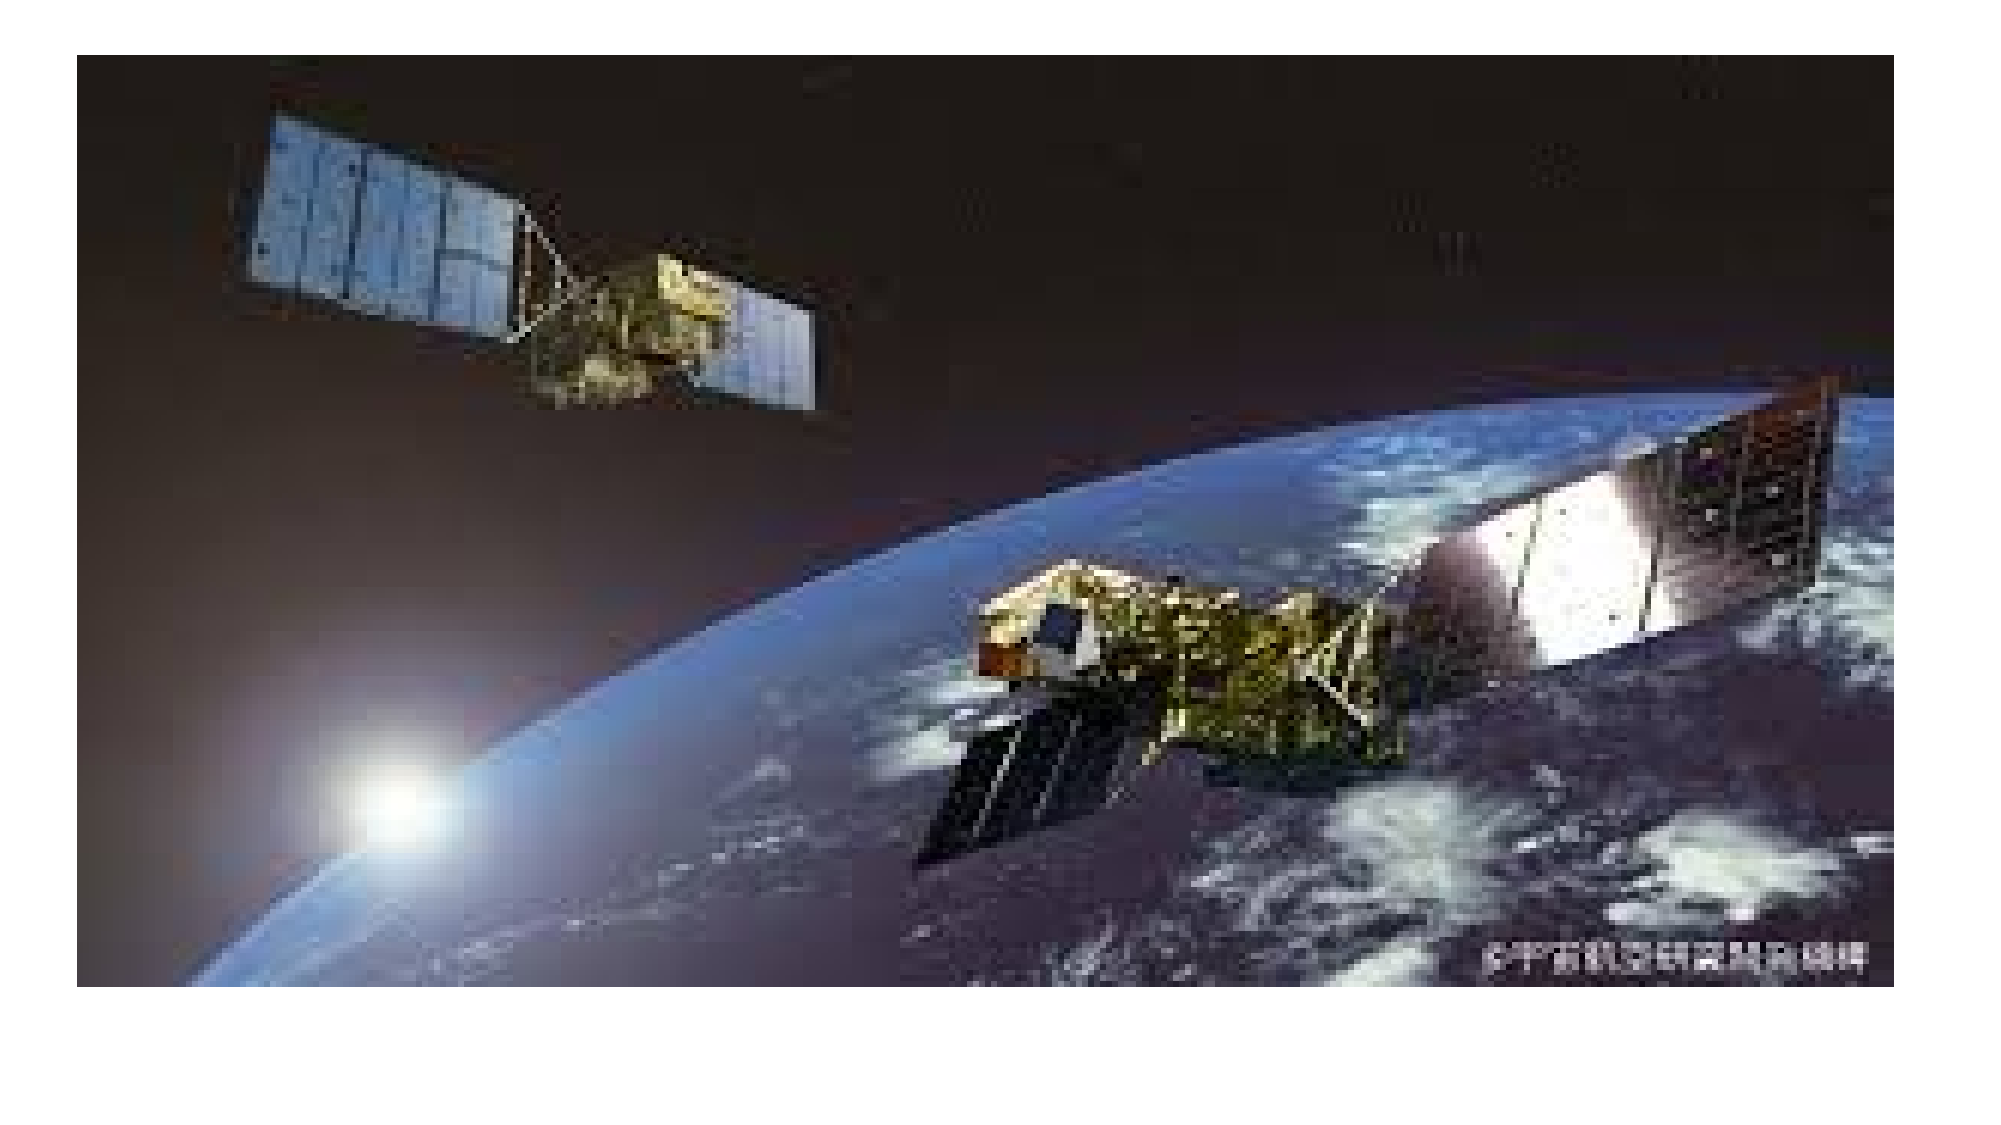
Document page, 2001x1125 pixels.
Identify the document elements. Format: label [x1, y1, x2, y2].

picture [77, 55, 1894, 987]
